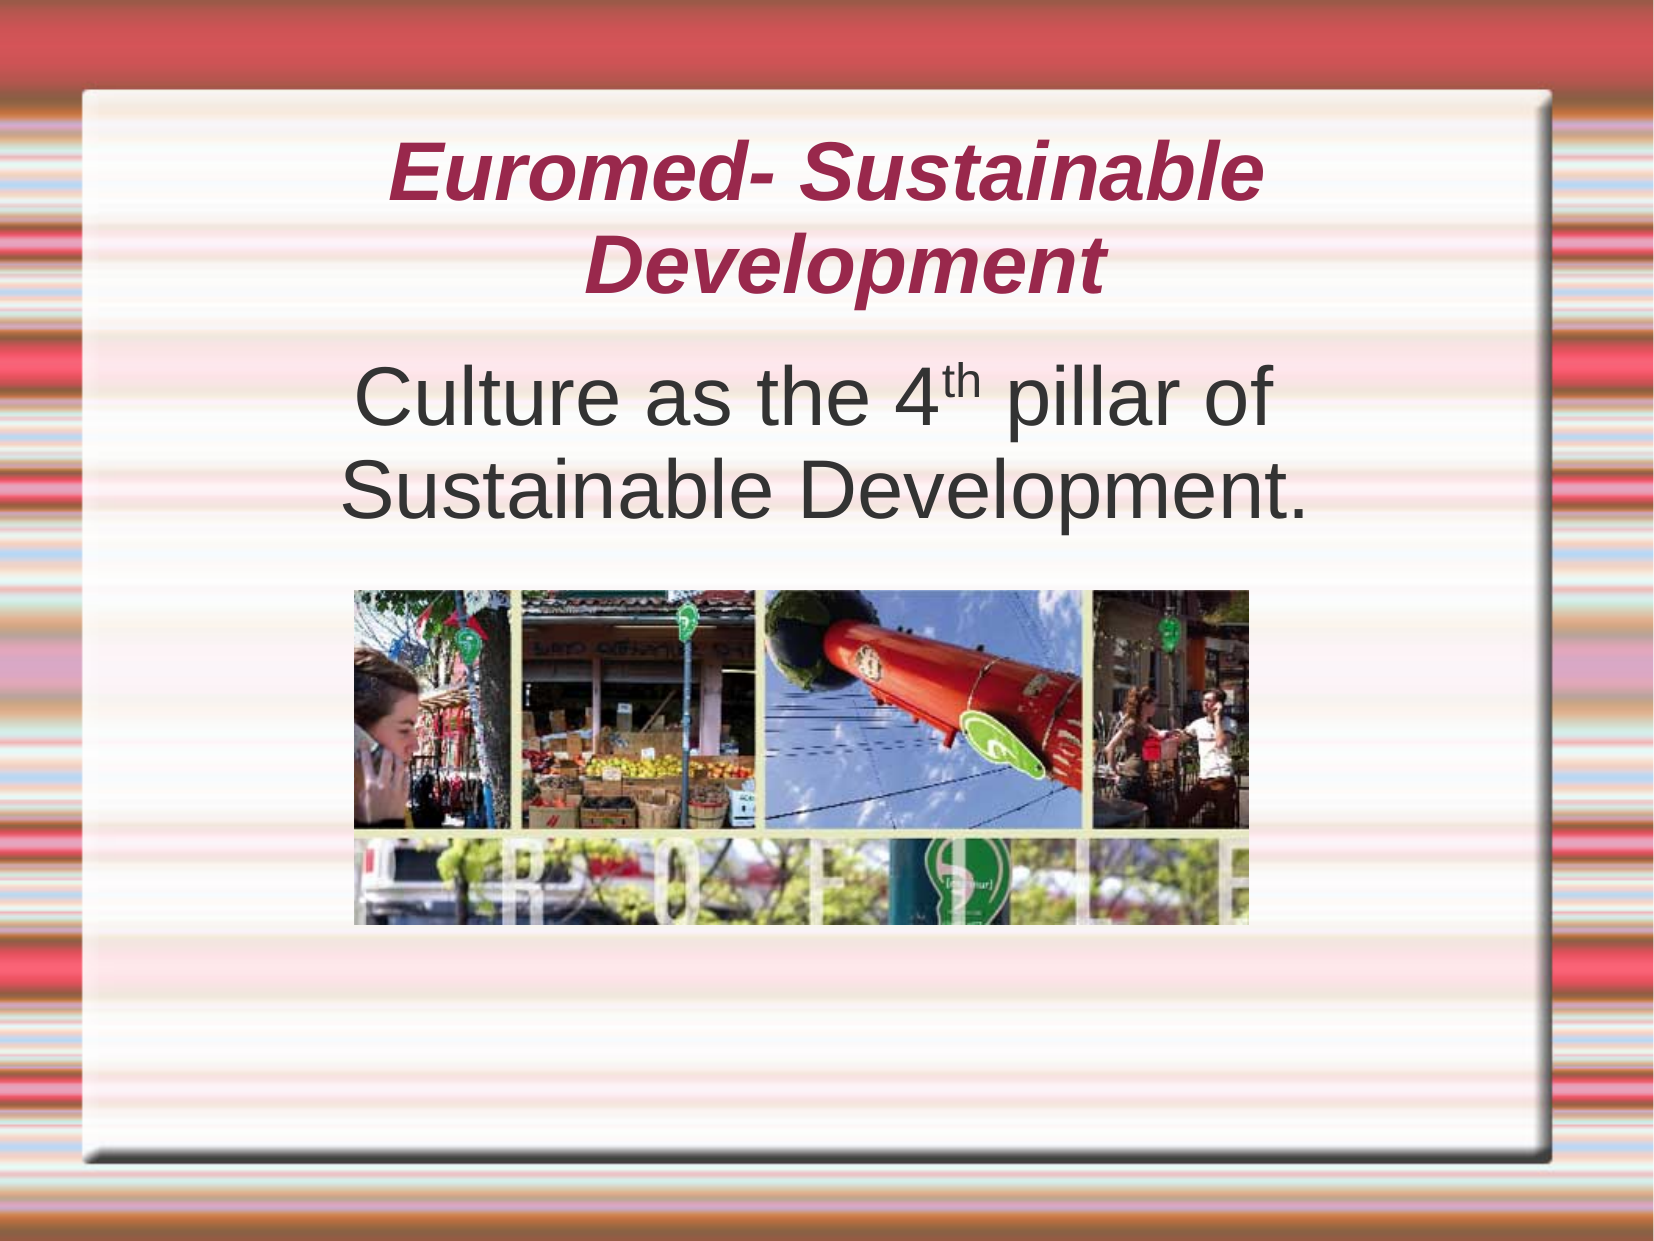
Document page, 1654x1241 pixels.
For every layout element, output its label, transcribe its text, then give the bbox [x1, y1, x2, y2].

title Euromed- Sustainable Development [121, 114, 1534, 322]
list Culture as the 4th pillar of Sustainable Development. [134, 350, 1516, 1133]
picture [0, 0, 1654, 1241]
